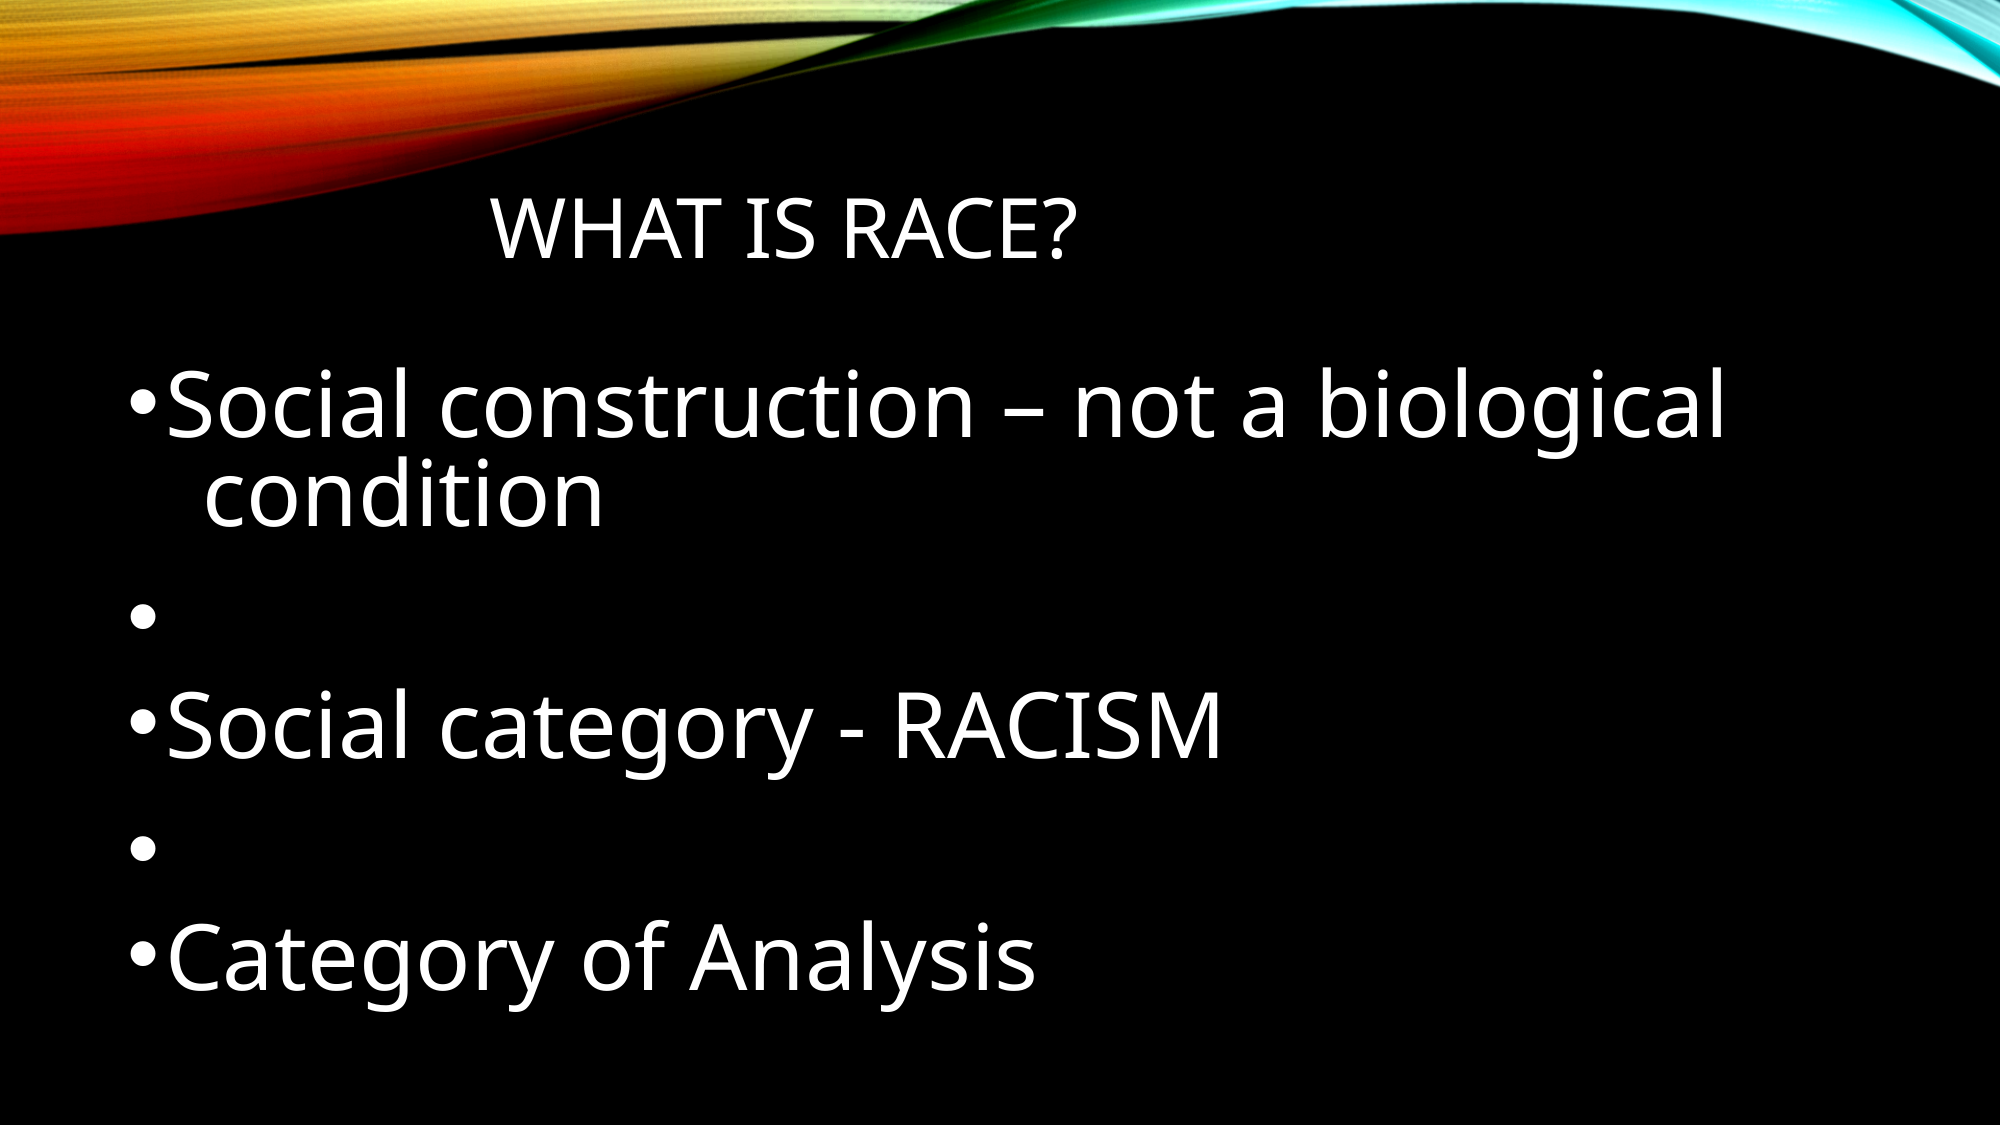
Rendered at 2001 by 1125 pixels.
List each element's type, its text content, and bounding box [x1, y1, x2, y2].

title What is RACE? [474, 125, 1888, 338]
list Social construction – not a biological condition Social category - RACISM Category of Analysis [112, 360, 1888, 1021]
